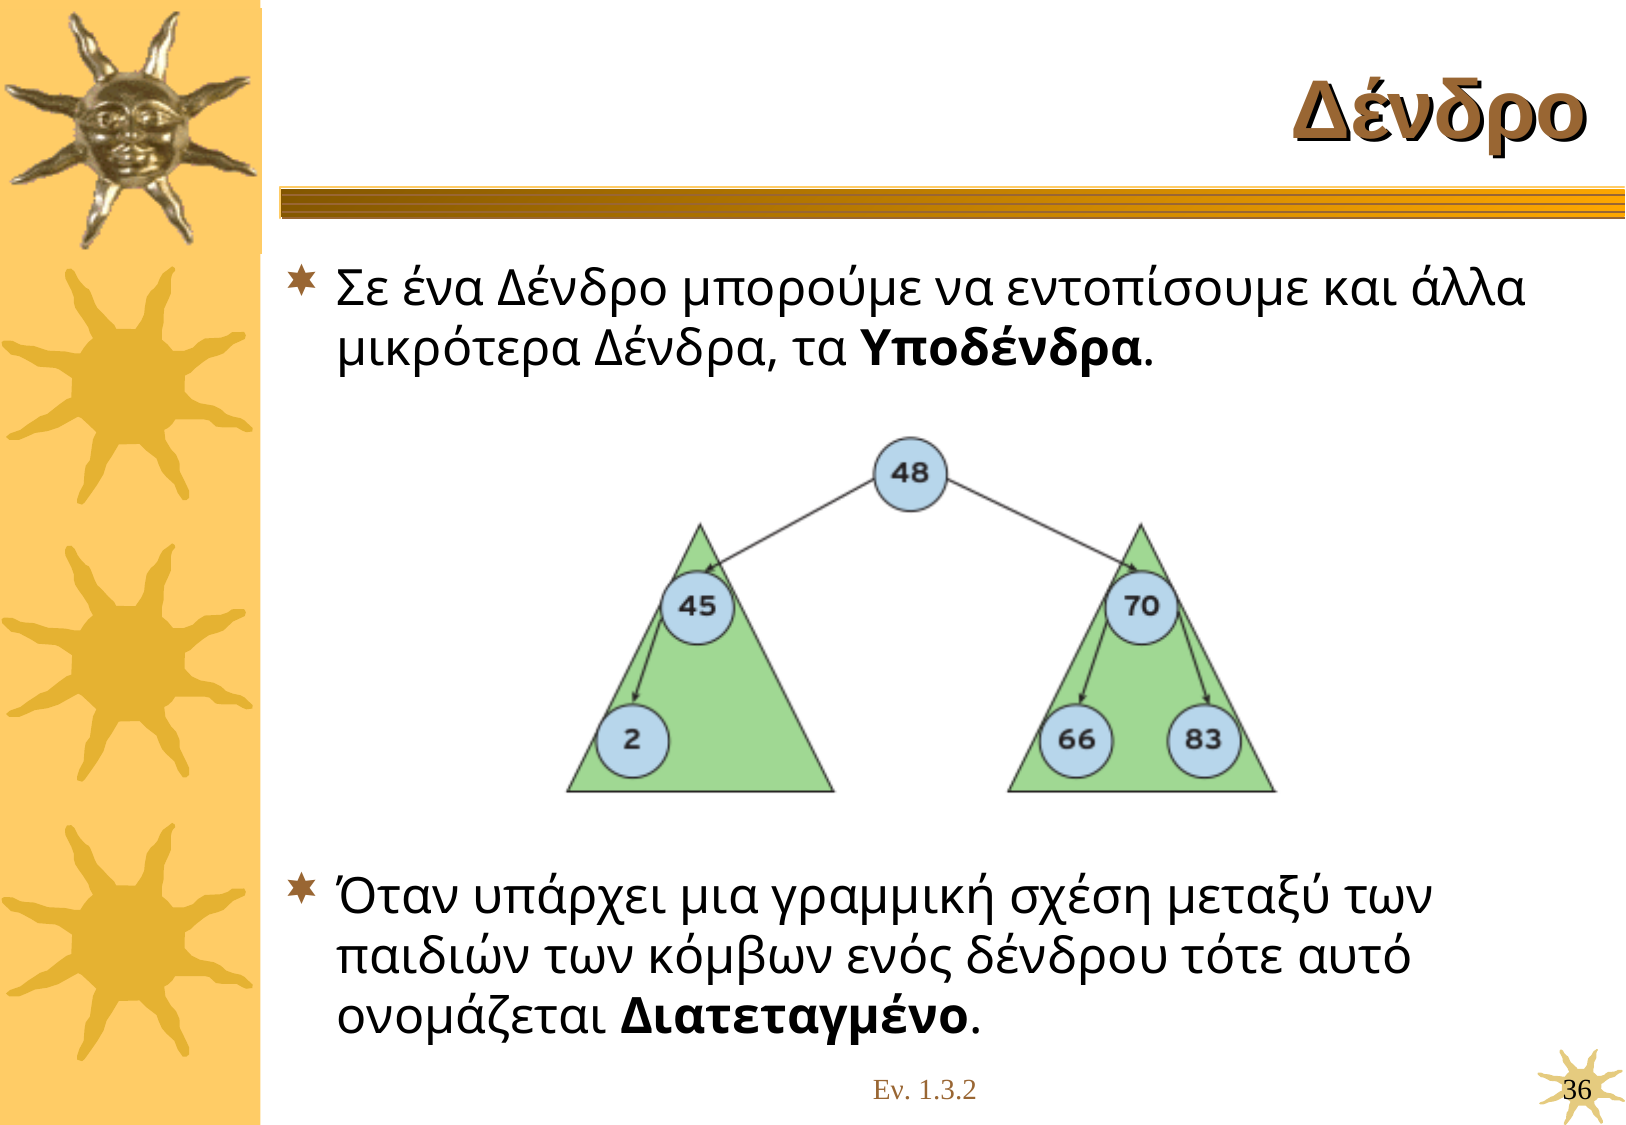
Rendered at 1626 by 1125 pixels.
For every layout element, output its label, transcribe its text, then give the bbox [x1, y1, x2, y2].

text_box Όταν υπάρχει μια γραμμική σχέση μεταξύ των παιδιών των κόμβων ενός δένδρου τότε αυτό ονομάζεται Διατεταγμένο. [265, 856, 1625, 1093]
text_box Σε ένα Δένδρο μπορούμε να εντοπίσουμε και άλλα μικρότερα Δένδρα, τα Υποδένδρα. [265, 248, 1625, 432]
picture [549, 431, 1288, 807]
picture [1, 163, 262, 254]
text_box Δένδρο [0, 0, 1625, 163]
